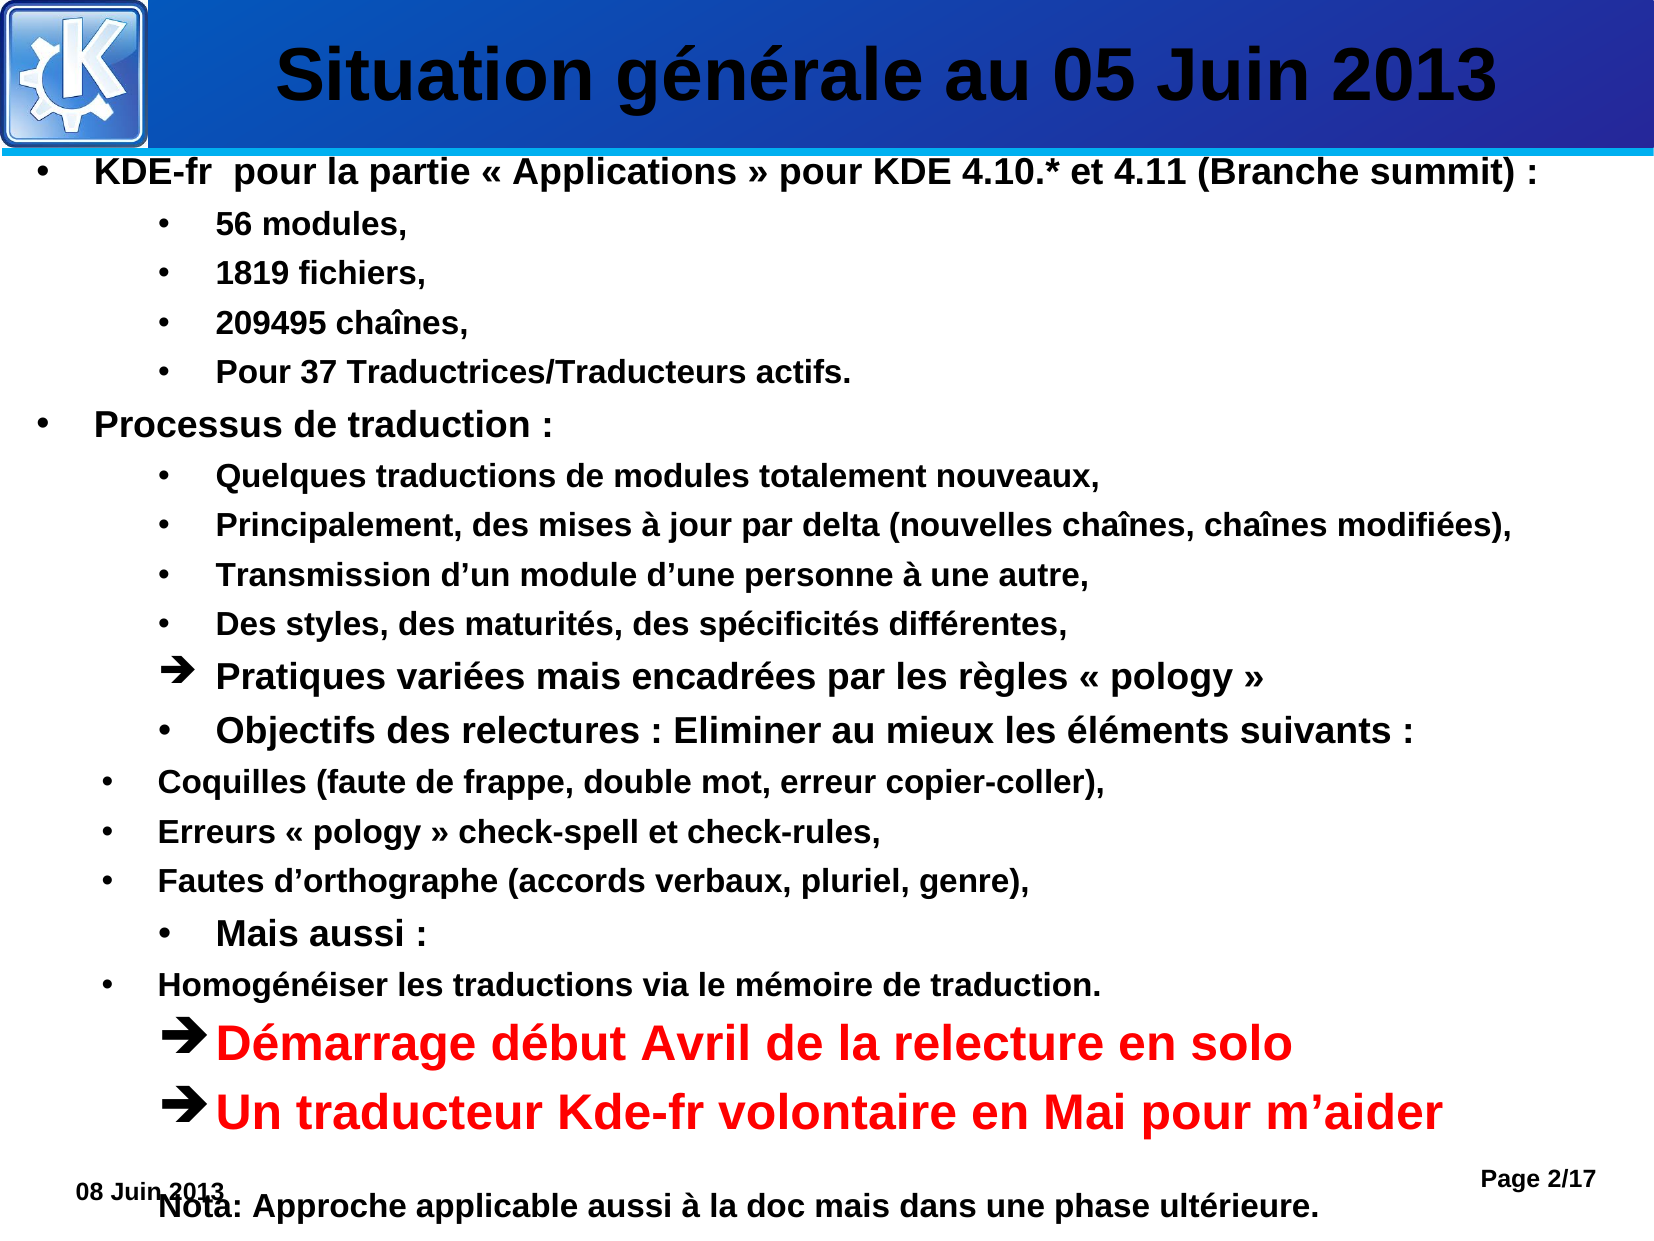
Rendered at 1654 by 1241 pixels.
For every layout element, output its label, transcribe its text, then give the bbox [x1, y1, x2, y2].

text_box Situation générale au 05 Juin 2013 [141, 0, 1654, 147]
text_box KDE-fr pour la partie « Applications » pour KDE 4.10.* et 4.11 (Branche summit) : 56 modules, 1819 fichiers, 209495 chaînes, Pour 37 Traductrices/Traducteurs actifs. Processus de traduction : Quelques traductions de modules totalement nouveaux, Principalement, des mises à jour par delta (nouvelles chaînes, chaînes modifiées), Transmission d’un module d’une personne à une autre, Des styles, des maturités, des spécificités différentes, Pratiques variées mais encadrées par les règles « pology » Objectifs des relectures : Eliminer au mieux les éléments suivants : Coquilles (faute de frappe, double mot, erreur copier-coller), Erreurs « pology » check-spell et check-rules, Fautes d’orthographe (accords verbaux, pluriel, genre), Mais aussi : Homogénéiser les traductions via le mémoire de traduction. Démarrage début Avril de la relecture en solo Un traducteur Kde-fr volontaire en Mai pour m’aider Nota: Approche applicable aussi à la doc mais dans une phase ultérieure. [35, 147, 1654, 1199]
picture [0, 0, 141, 148]
